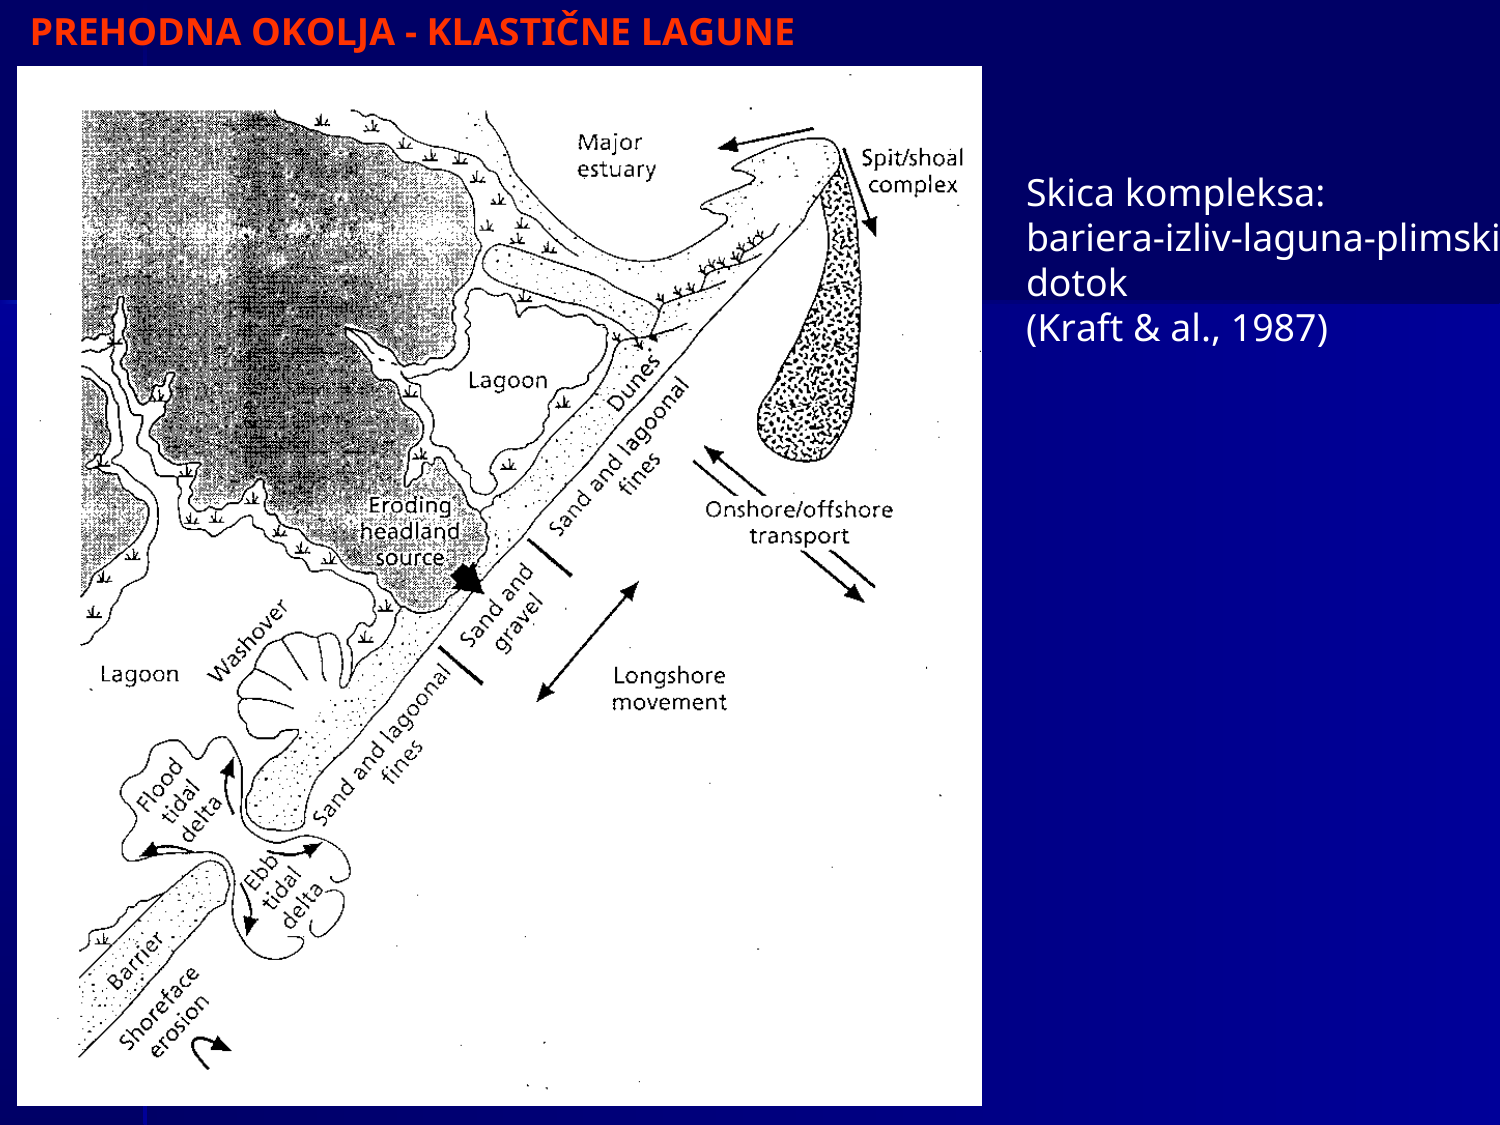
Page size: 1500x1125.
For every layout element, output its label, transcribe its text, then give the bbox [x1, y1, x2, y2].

picture [17, 66, 982, 1106]
text_box PREHODNA OKOLJA - KLASTIČNE LAGUNE [14, 0, 811, 61]
text_box Skica kompleksa: bariera-izliv-laguna-plimski dotok (Kraft & al., 1987) [1011, 160, 1500, 357]
